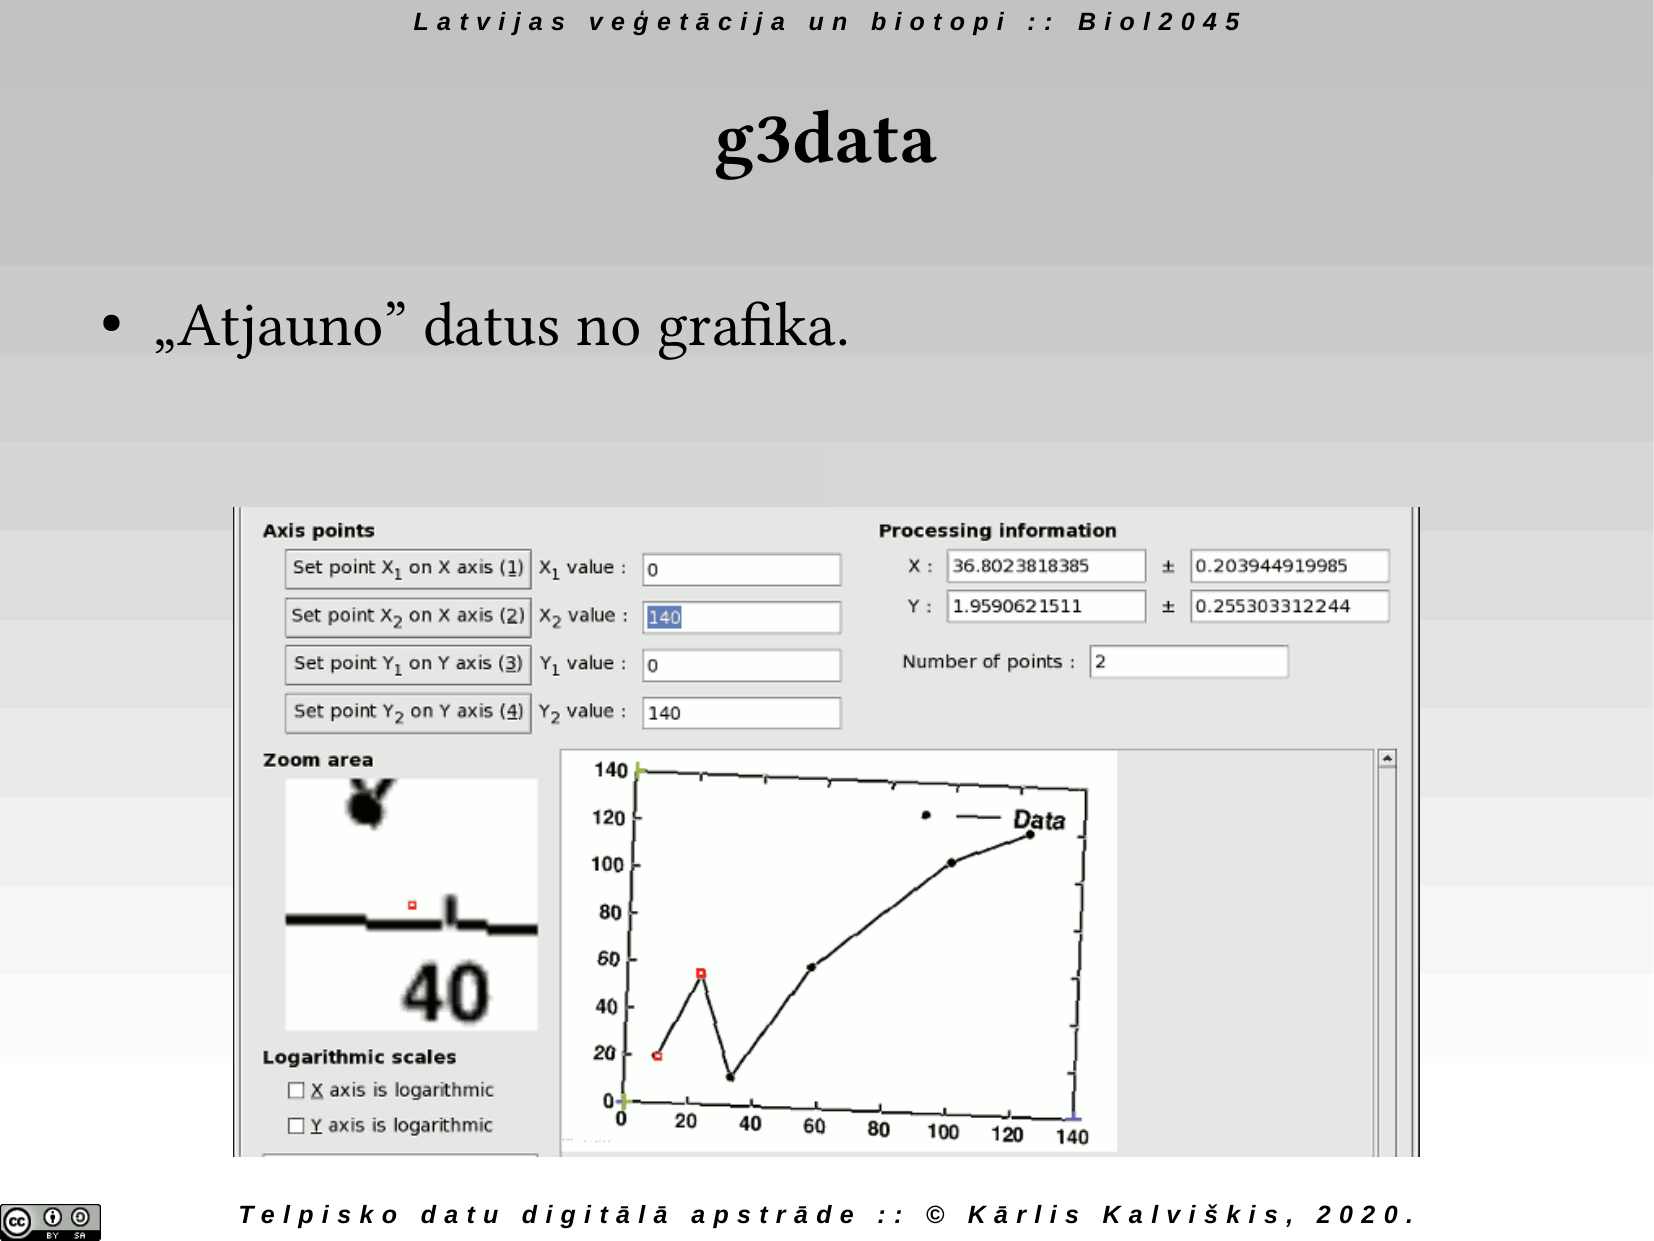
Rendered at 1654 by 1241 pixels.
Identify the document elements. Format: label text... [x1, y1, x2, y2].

picture [0, 0, 1654, 1241]
list „Atjauno” datus no grafika. [82, 289, 1571, 1113]
title g3data [29, 43, 1625, 234]
